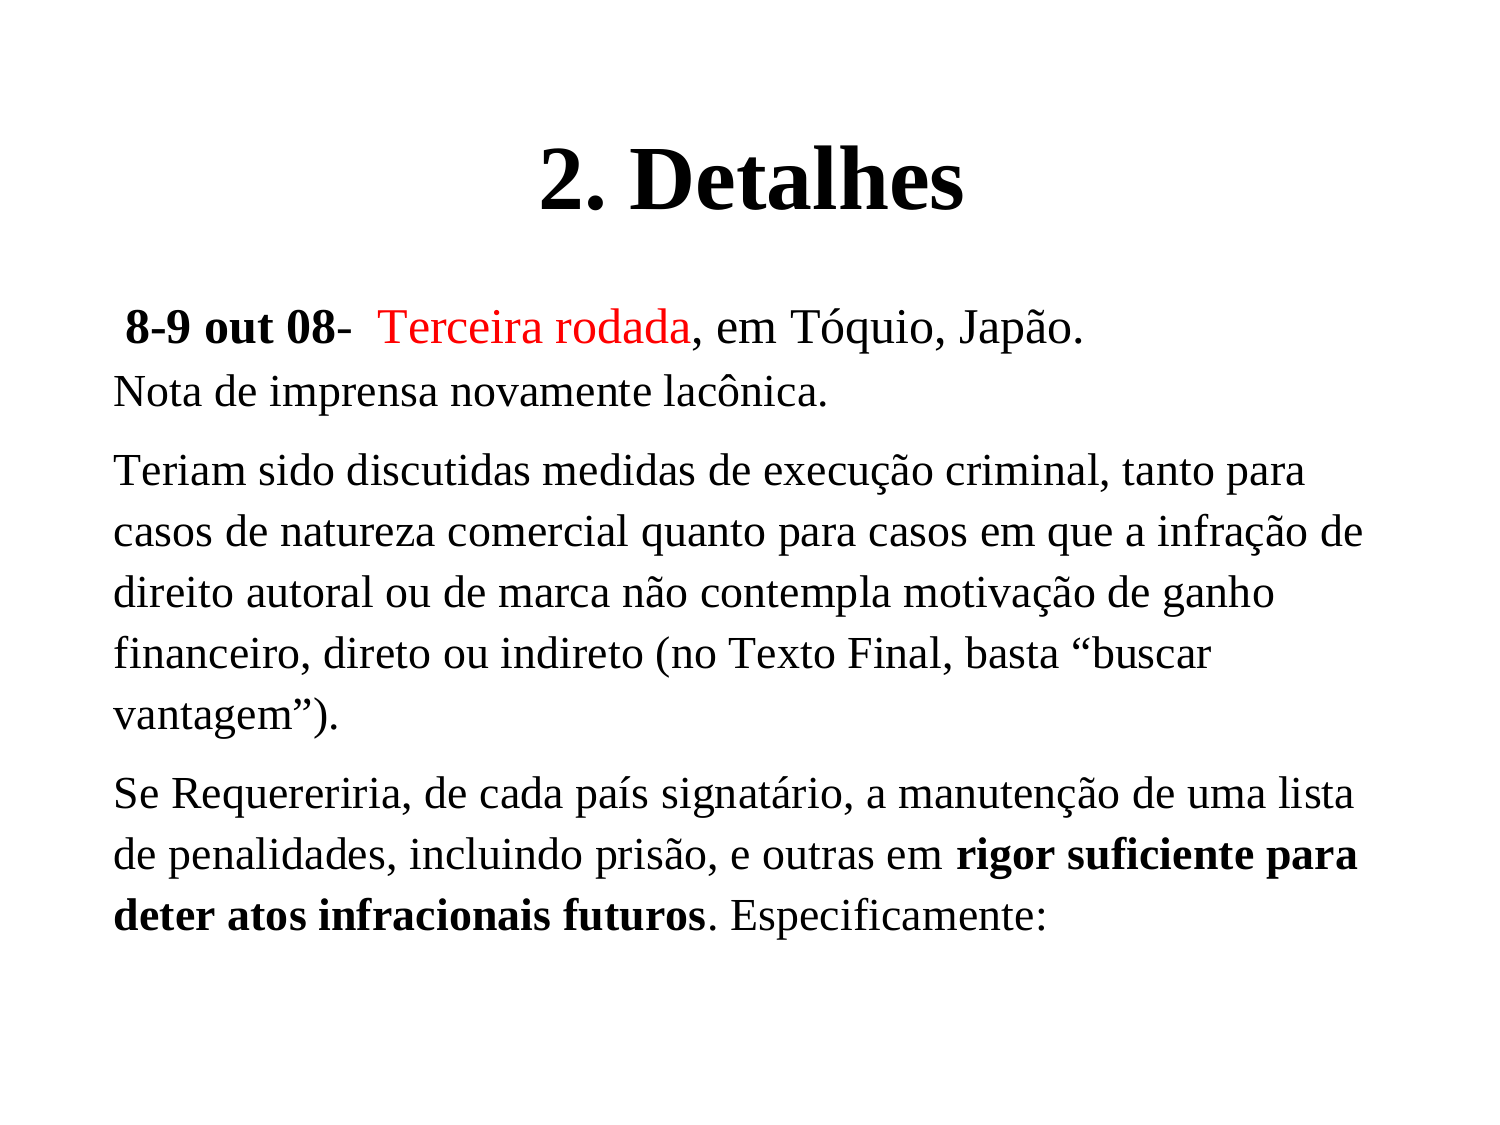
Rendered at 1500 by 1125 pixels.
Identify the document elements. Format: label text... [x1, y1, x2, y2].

title 2. Detalhes [87, 52, 1416, 307]
text_box 8-9 out 08- Terceira rodada, em Tóquio, Japão. Nota de imprensa novamente lacônica. Teriam sido discutidas medidas de execução criminal, tanto para casos de natureza comercial quanto para casos em que a infração de direito autoral ou de marca não contempla motivação de ganho financeiro, direto ou indireto (no Texto Final, basta “buscar vantagem”). Se Requereriria, de cada país signatário, a manutenção de uma lista de penalidades, incluindo prisão, e outras em rigor suficiente para deter atos infracionais futuros. Especificamente: [98, 280, 1425, 970]
